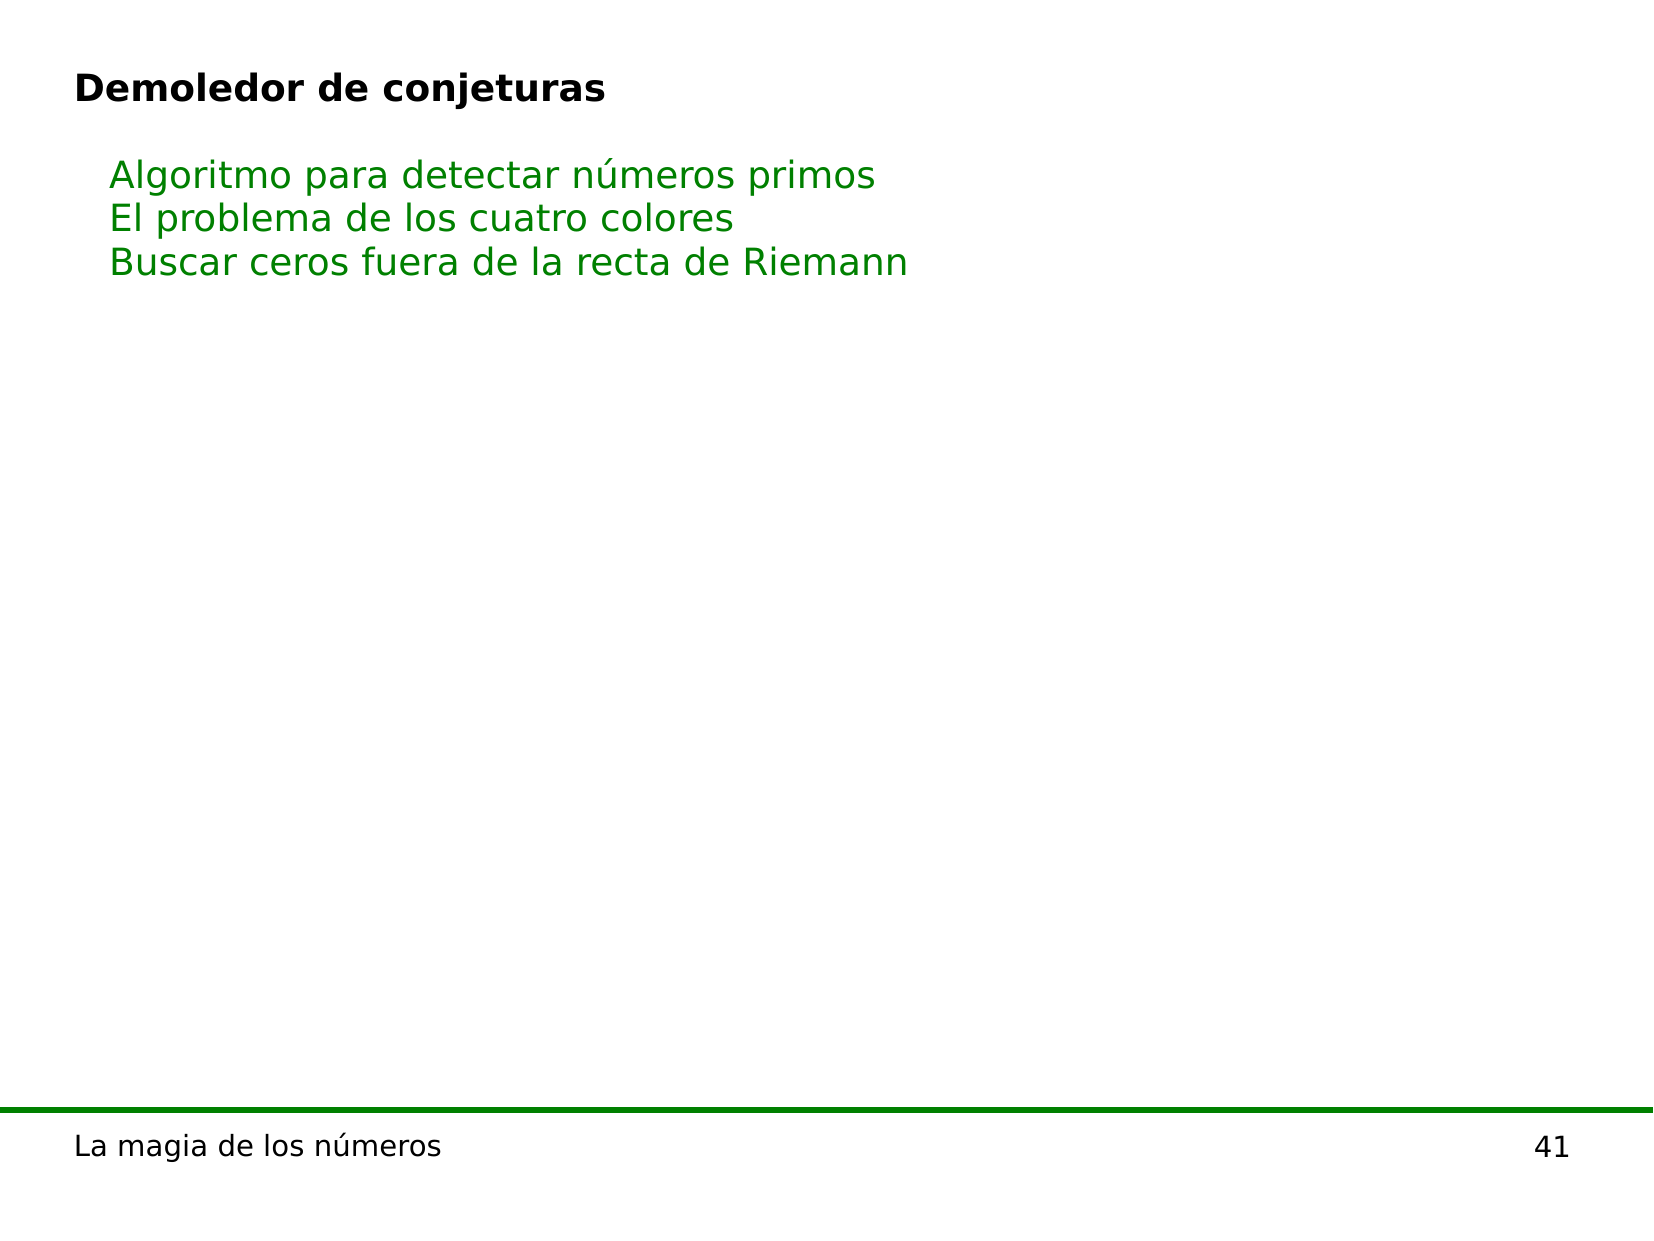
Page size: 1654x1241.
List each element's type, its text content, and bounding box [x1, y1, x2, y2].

text_box Demoledor de conjeturas Algoritmo para detectar números primos El problema de los cuatro colores Buscar ceros fuera de la recta de Riemann [59, 59, 1182, 292]
text_box La magia de los números [59, 1122, 975, 1172]
